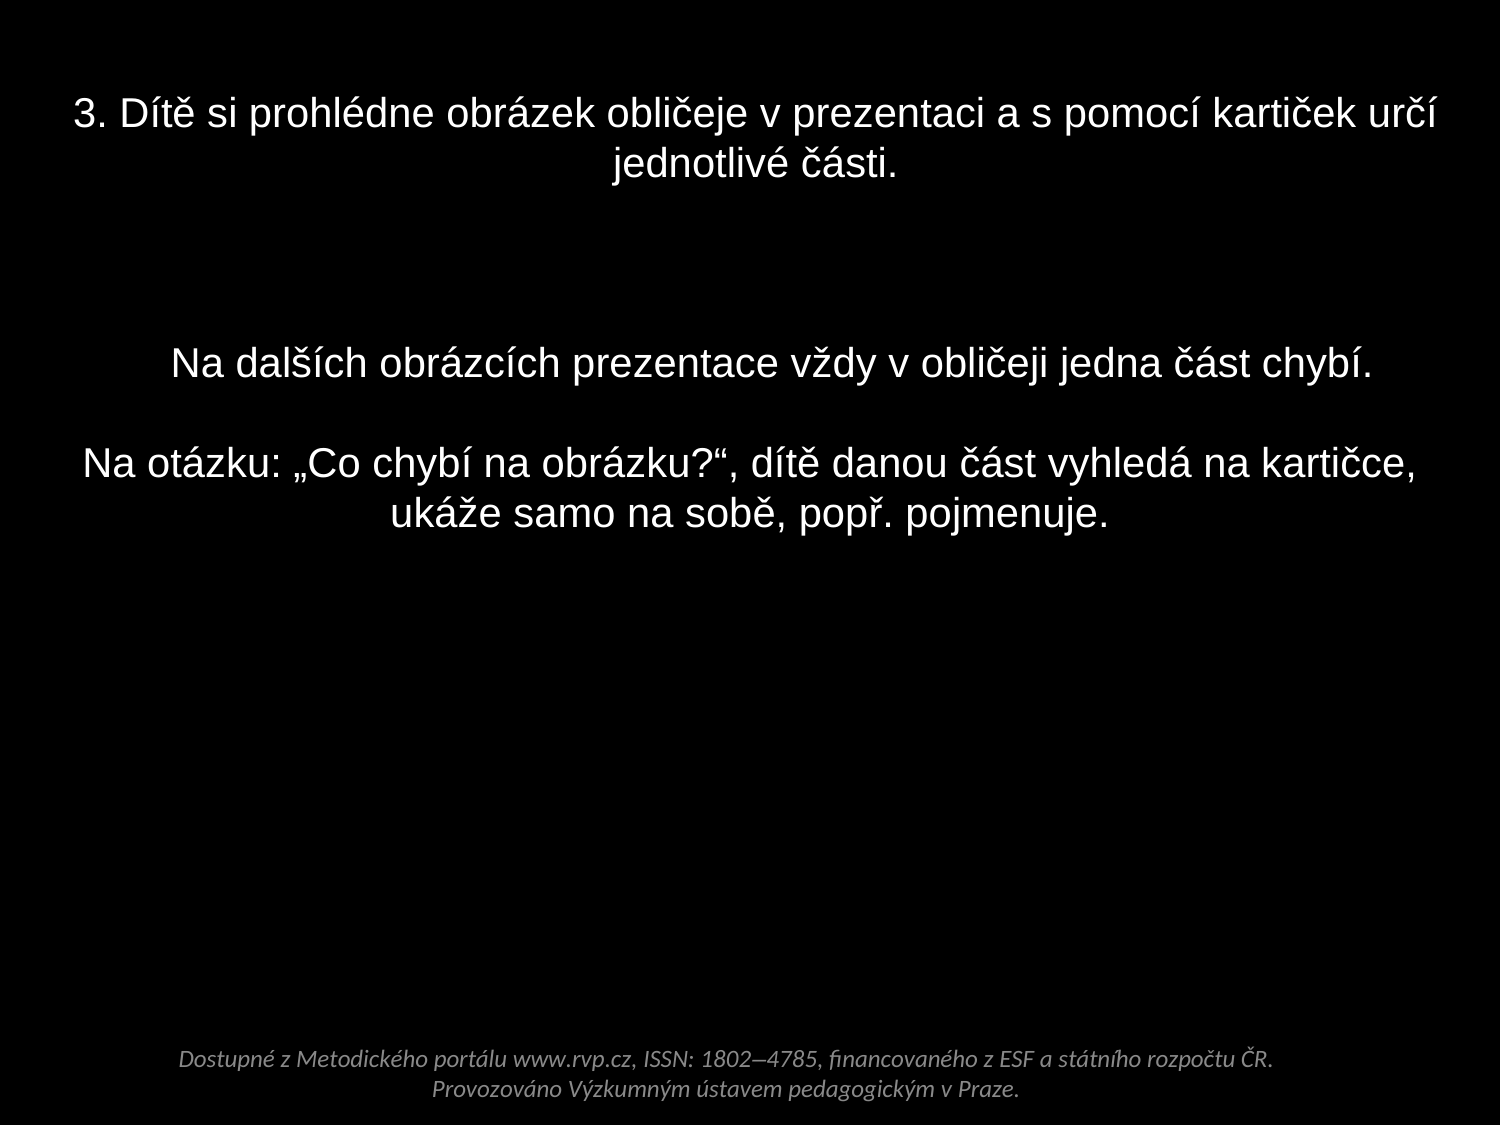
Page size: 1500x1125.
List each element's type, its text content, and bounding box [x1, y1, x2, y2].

text_box Dostupné z Metodického portálu www.rvp.cz, ISSN: 1802–4785, financovaného z ESF a státního rozpočtu ČR. Provozováno Výzkumným ústavem pedagogickým v Praze. [105, 1042, 1348, 1103]
text_box 3. Dítě si prohlédne obrázek obličeje v prezentaci a s pomocí kartiček určí jednotlivé části. Na dalších obrázcích prezentace vždy v obličeji jedna část chybí. Na otázku: „Co chybí na obrázku?“, dítě danou část vyhledá na kartičce, ukáže samo na sobě, popř. pojmenuje. [58, 78, 1454, 544]
